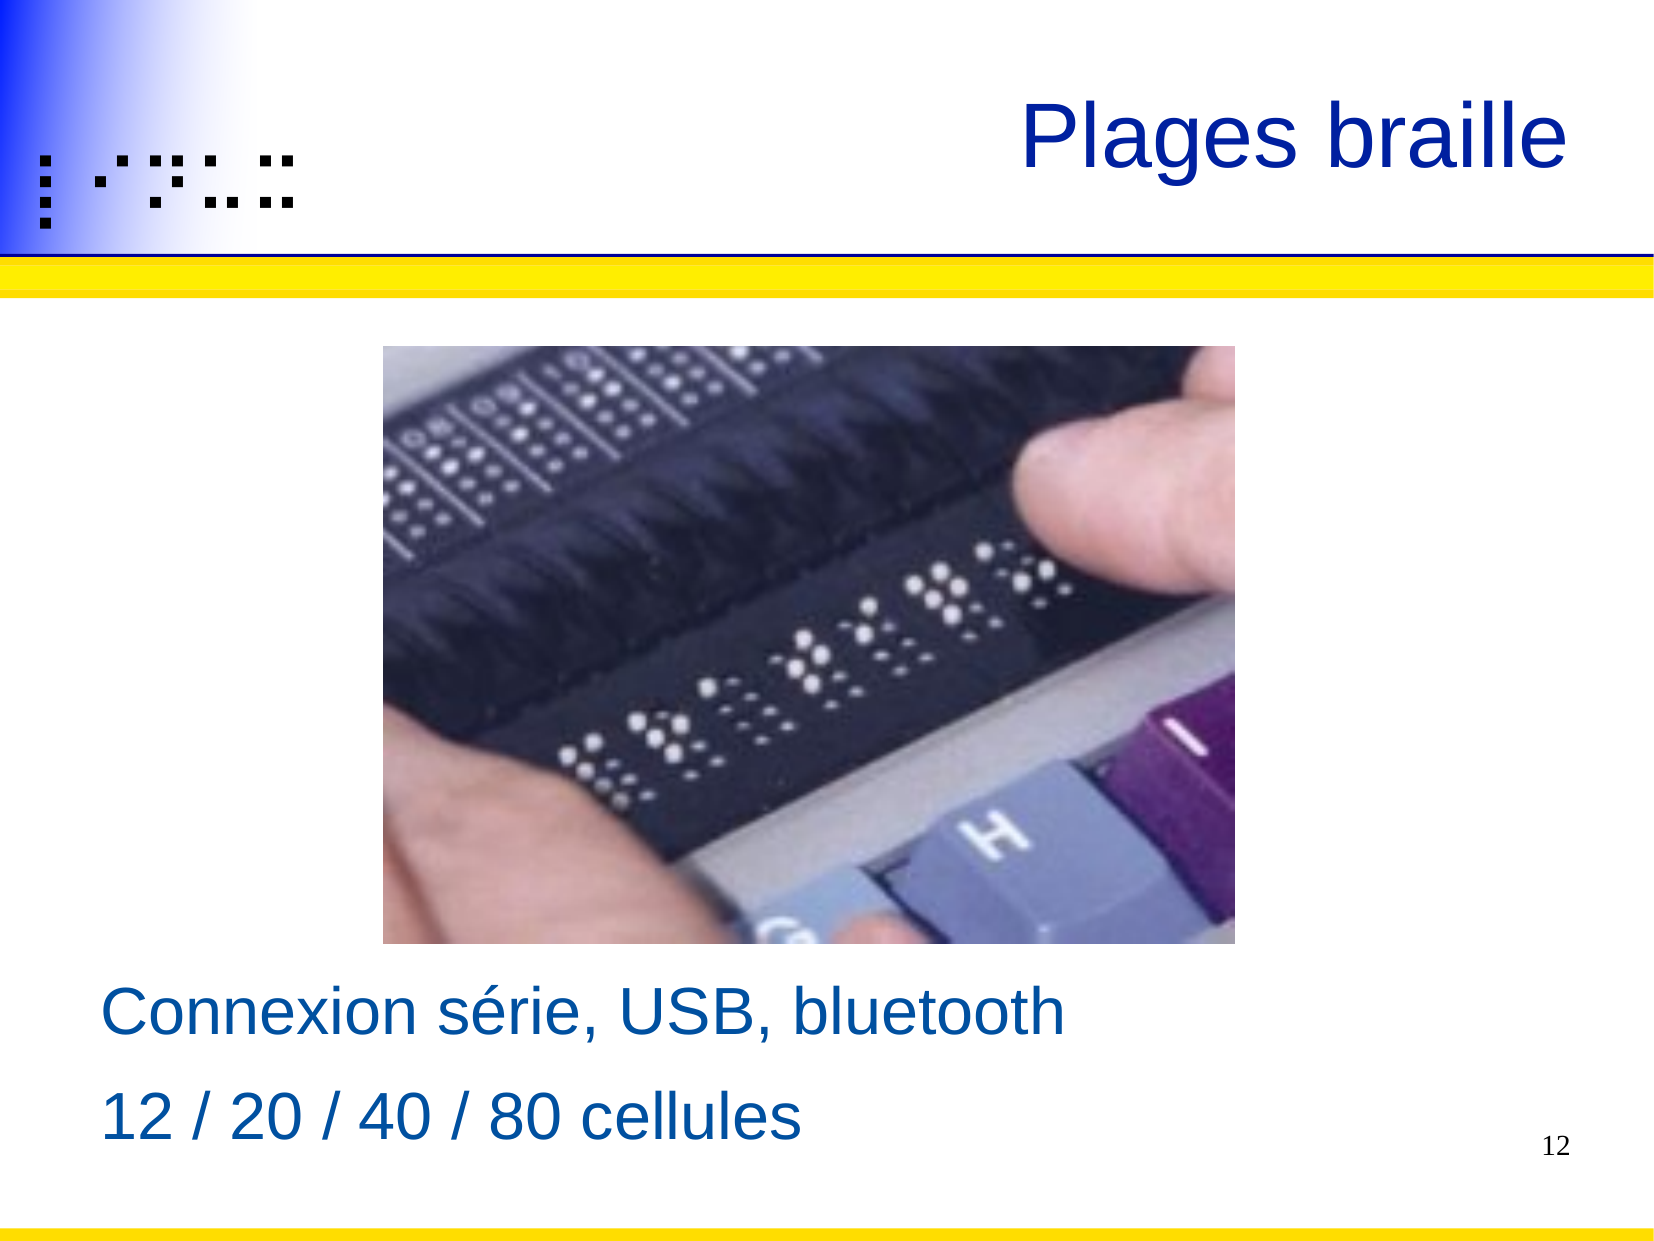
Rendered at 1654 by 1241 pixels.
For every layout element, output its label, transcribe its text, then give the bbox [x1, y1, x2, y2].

list Connexion série, USB, bluetooth 12 / 20 / 40 / 80 cellules [82, 974, 1571, 1182]
title Plages braille [372, 34, 1571, 238]
picture [383, 346, 1235, 944]
